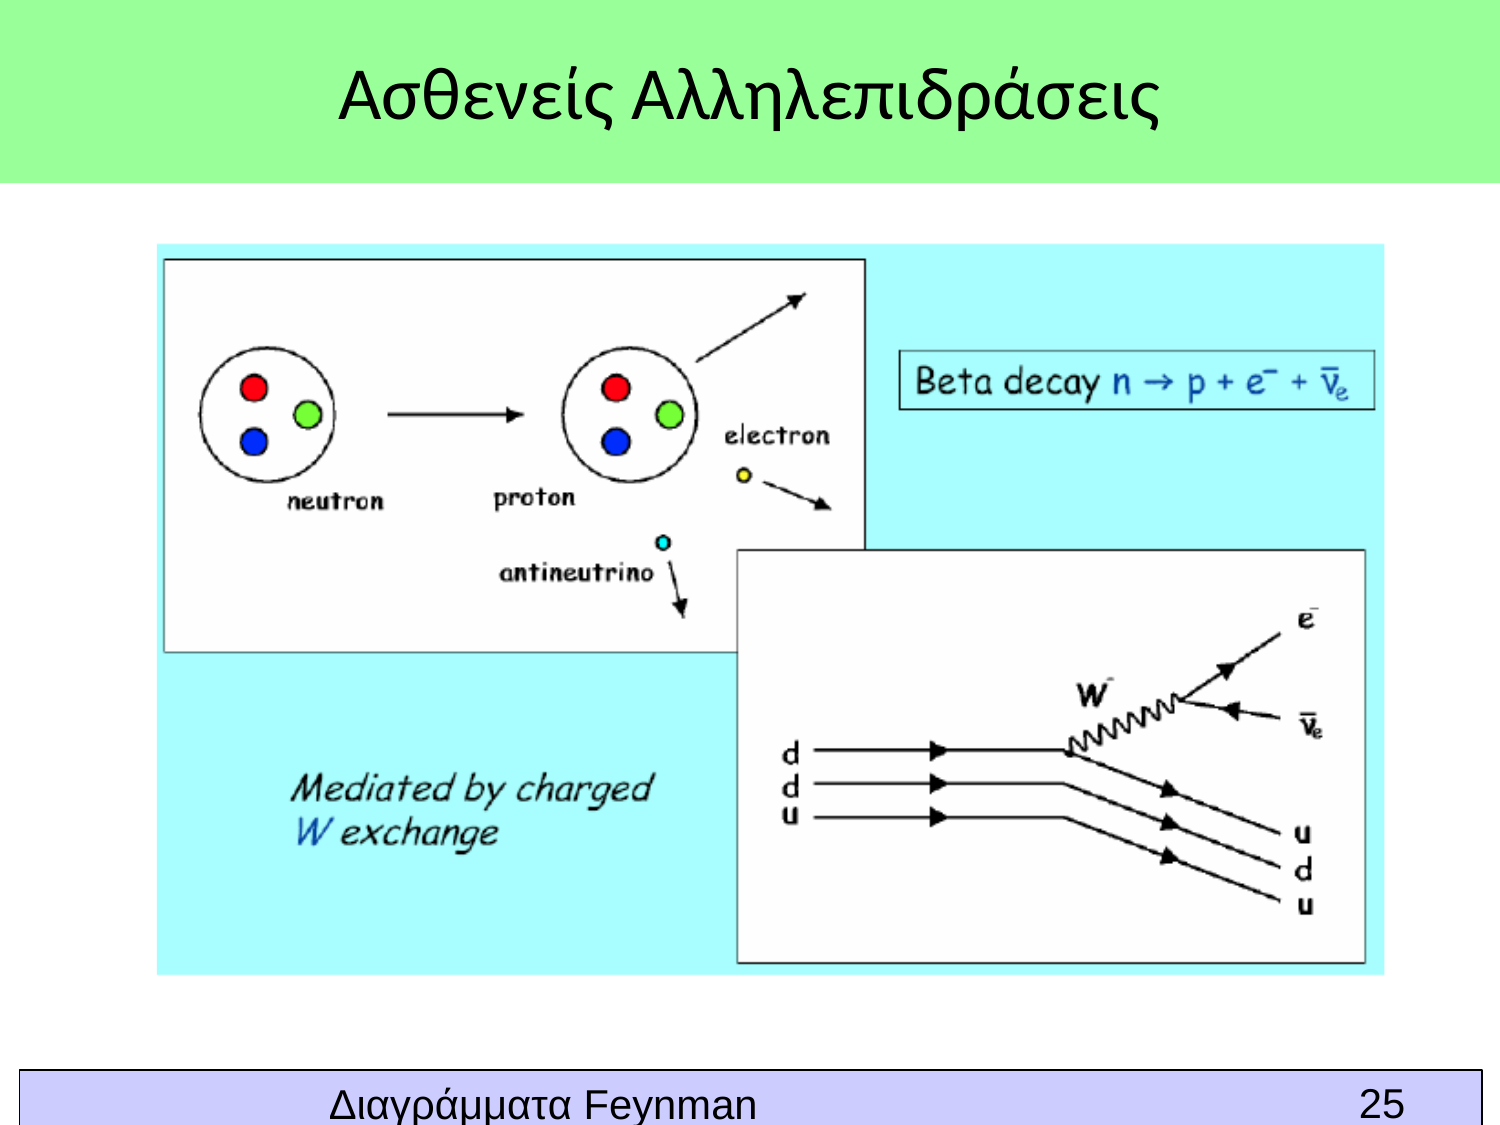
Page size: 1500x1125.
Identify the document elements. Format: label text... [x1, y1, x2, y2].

text_box Ασθενείς Αλληλεπιδράσεις [0, 0, 1500, 184]
picture [156, 240, 1385, 978]
